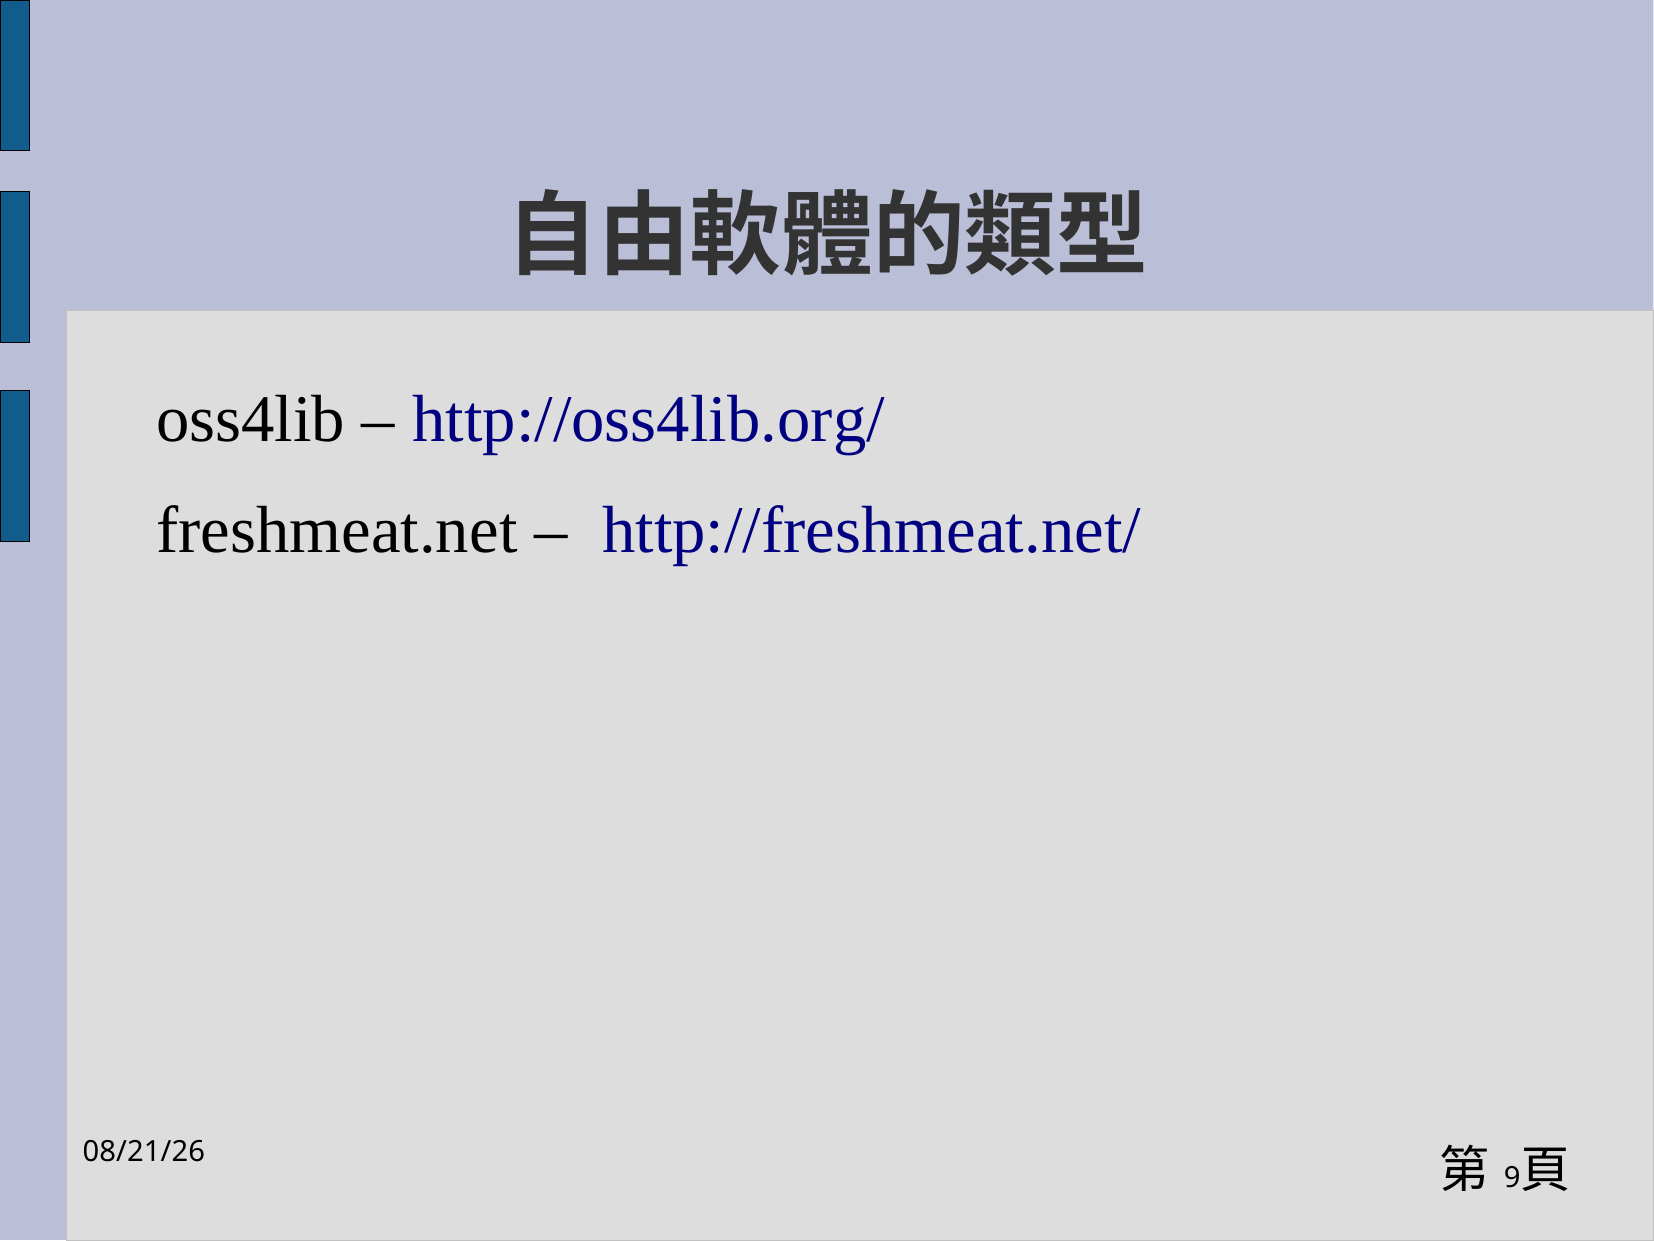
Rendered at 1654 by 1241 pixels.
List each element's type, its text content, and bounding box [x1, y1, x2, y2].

list oss4lib – http://oss4lib.org/ freshmeat.net – http://freshmeat.net/ [121, 344, 1534, 1127]
title 自由軟體的類型 [121, 91, 1534, 299]
